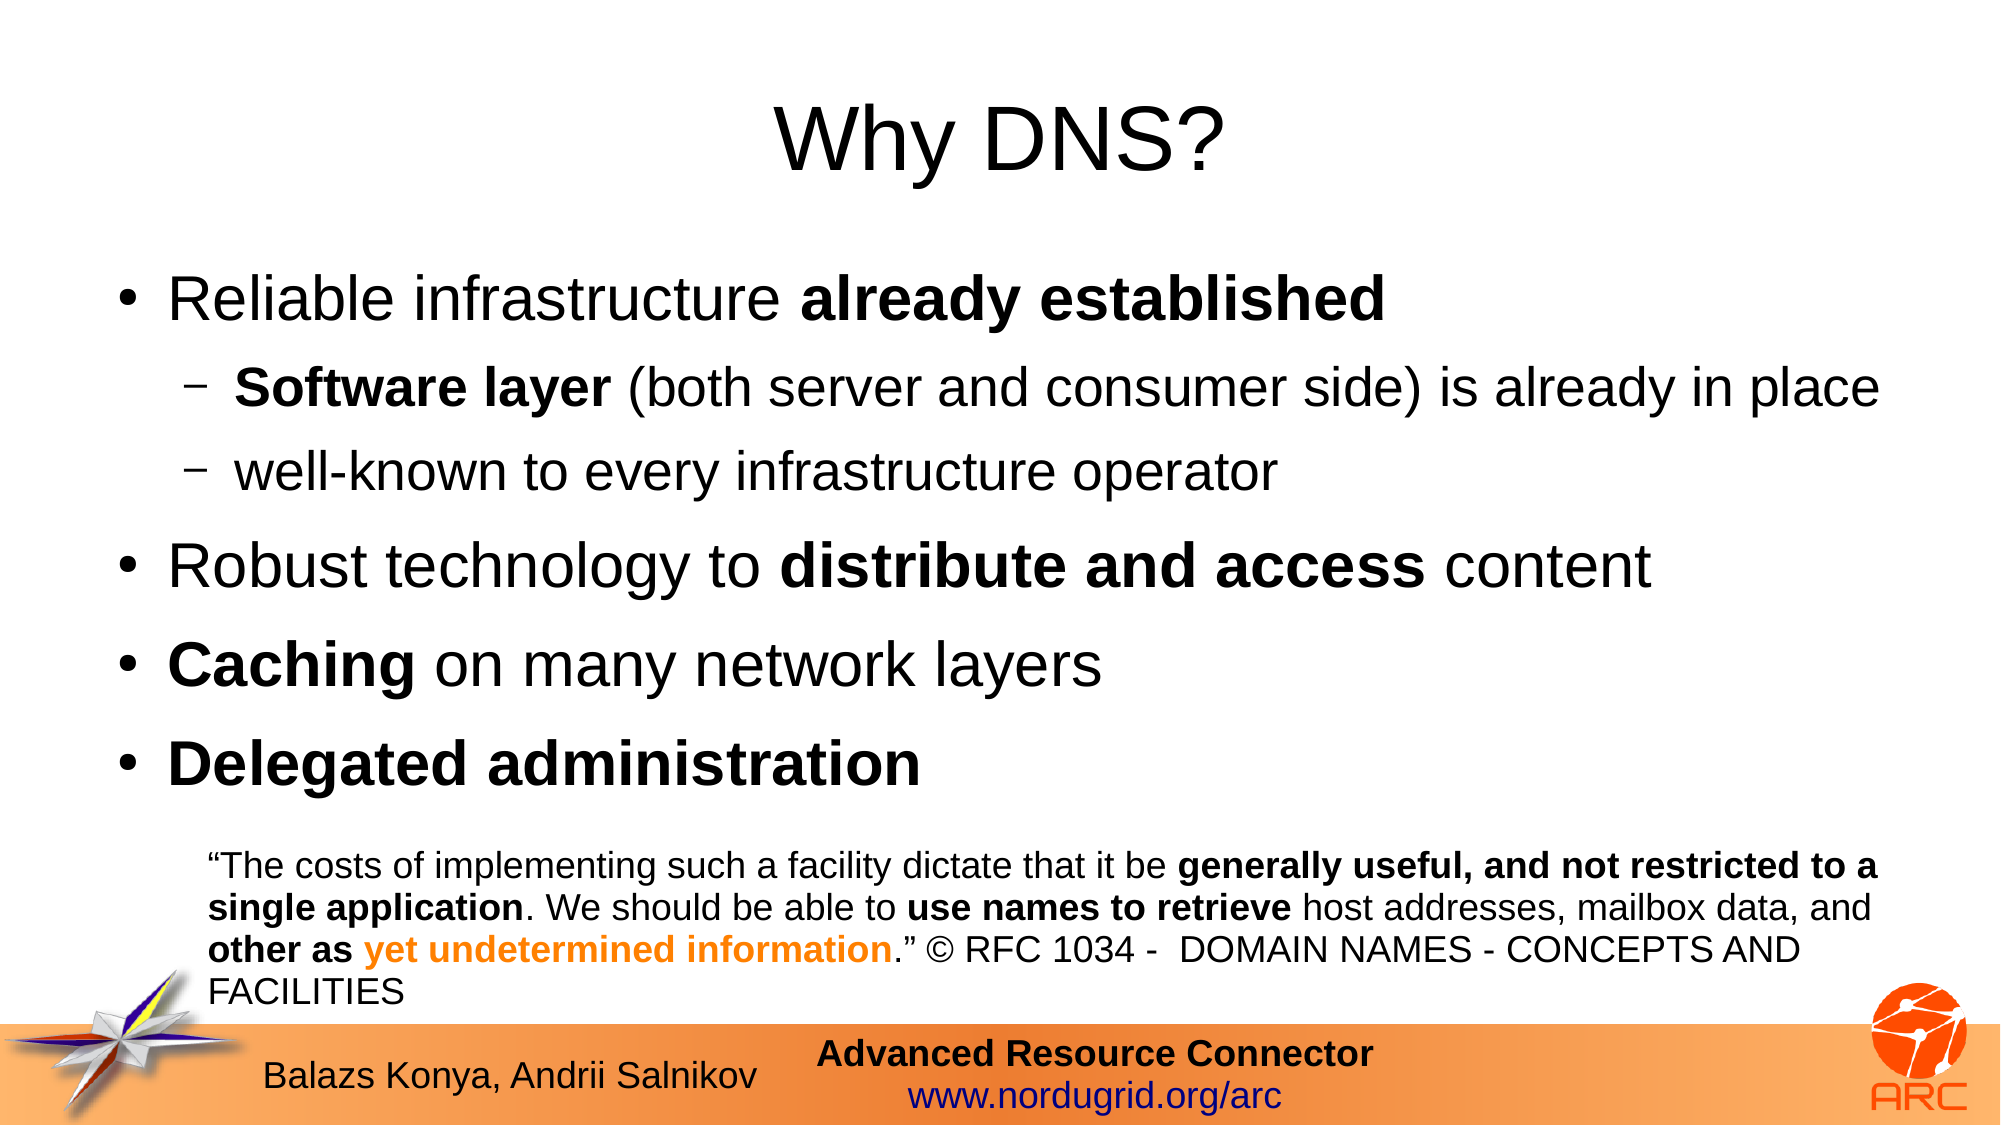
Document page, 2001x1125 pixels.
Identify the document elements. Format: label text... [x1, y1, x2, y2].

picture [0, 961, 258, 1125]
text_box “The costs of implementing such a facility dictate that it be generally useful, and not restricted to a single application. We should be able to use names to retrieve host addresses, mailbox data, and other as yet undetermined information.” © RFC 1034 - DOMAIN NAMES - CONCEPTS AND FACILITIES [192, 837, 1921, 1021]
title Why DNS? [99, 44, 1900, 233]
list Reliable infrastructure already established Software layer (both server and consumer side) is already in place well-known to every infrastructure operator Robust technology to distribute and access content Caching on many network layers Delegated administration [99, 263, 1900, 841]
picture [1845, 912, 1990, 1125]
